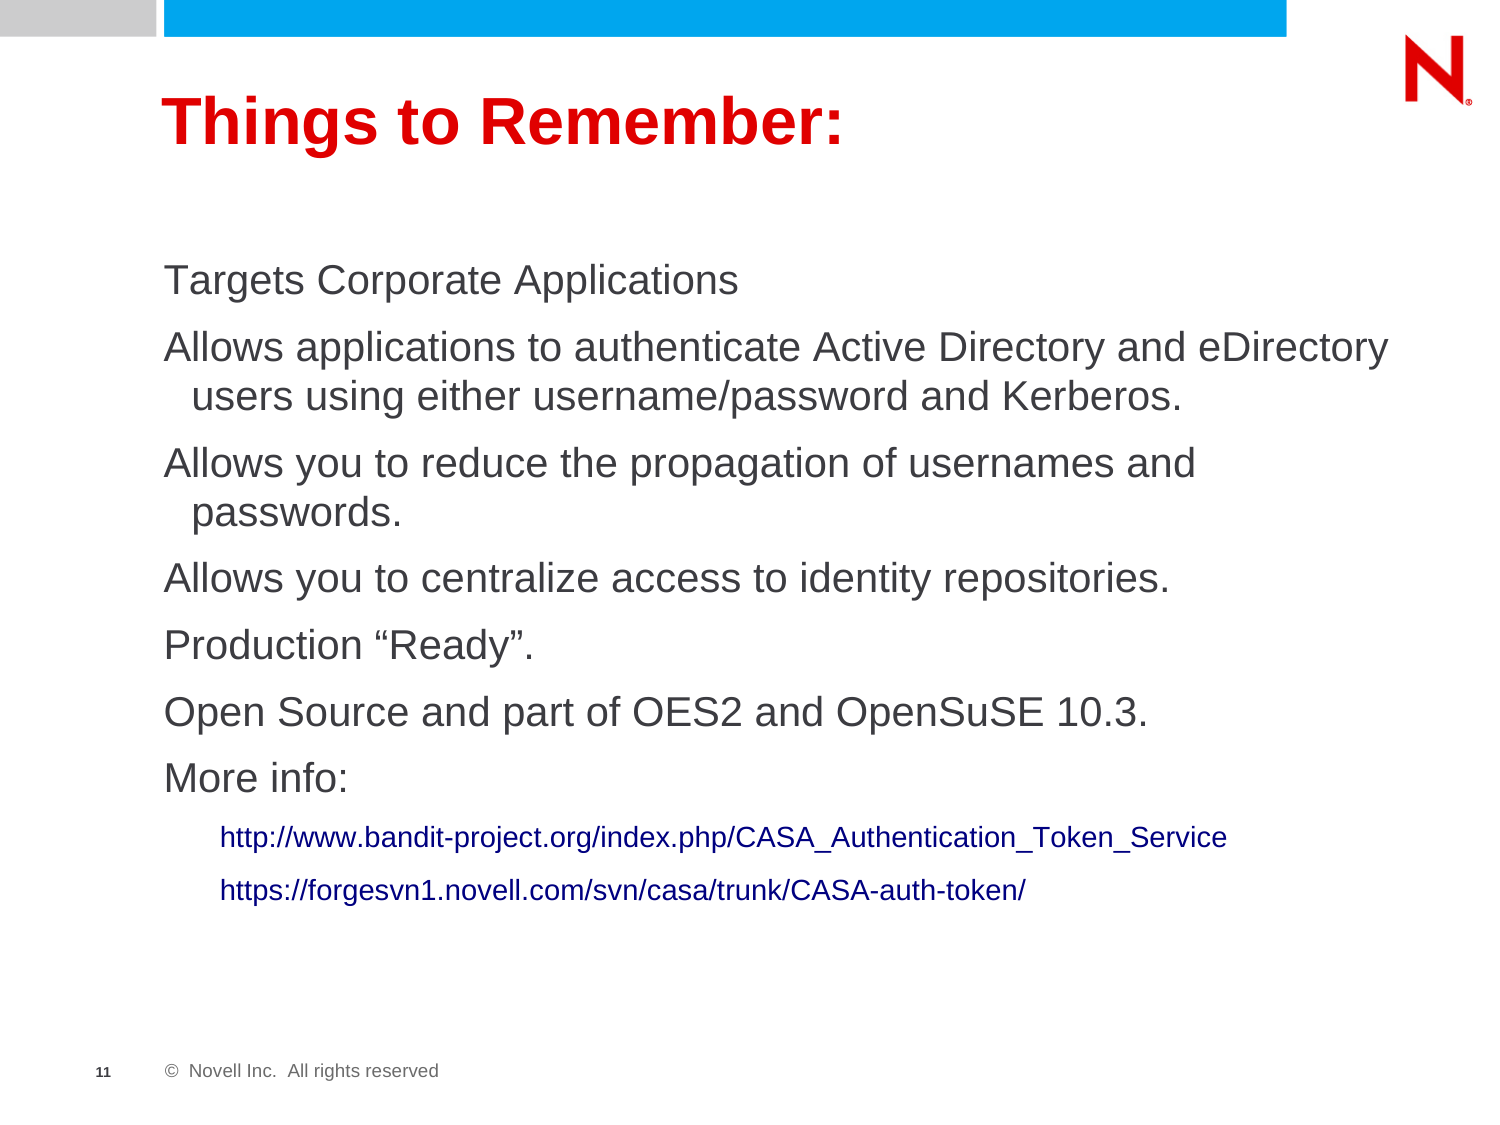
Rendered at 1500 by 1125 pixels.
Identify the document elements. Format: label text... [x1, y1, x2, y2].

title Things to Remember: [161, 41, 1383, 205]
list Targets Corporate Applications Allows applications to authenticate Active Directory and eDirectory users using either username/password and Kerberos. Allows you to reduce the propagation of usernames and passwords. Allows you to centralize access to identity repositories. Production “Ready”. Open Source and part of OES2 and OpenSuSE 10.3. More info: http://www.bandit-project.org/index.php/CASA_Authentication_Token_Service https://forgesvn1.novell.com/svn/casa/trunk/CASA-auth-token/ [163, 254, 1404, 986]
picture [1403, 32, 1473, 107]
